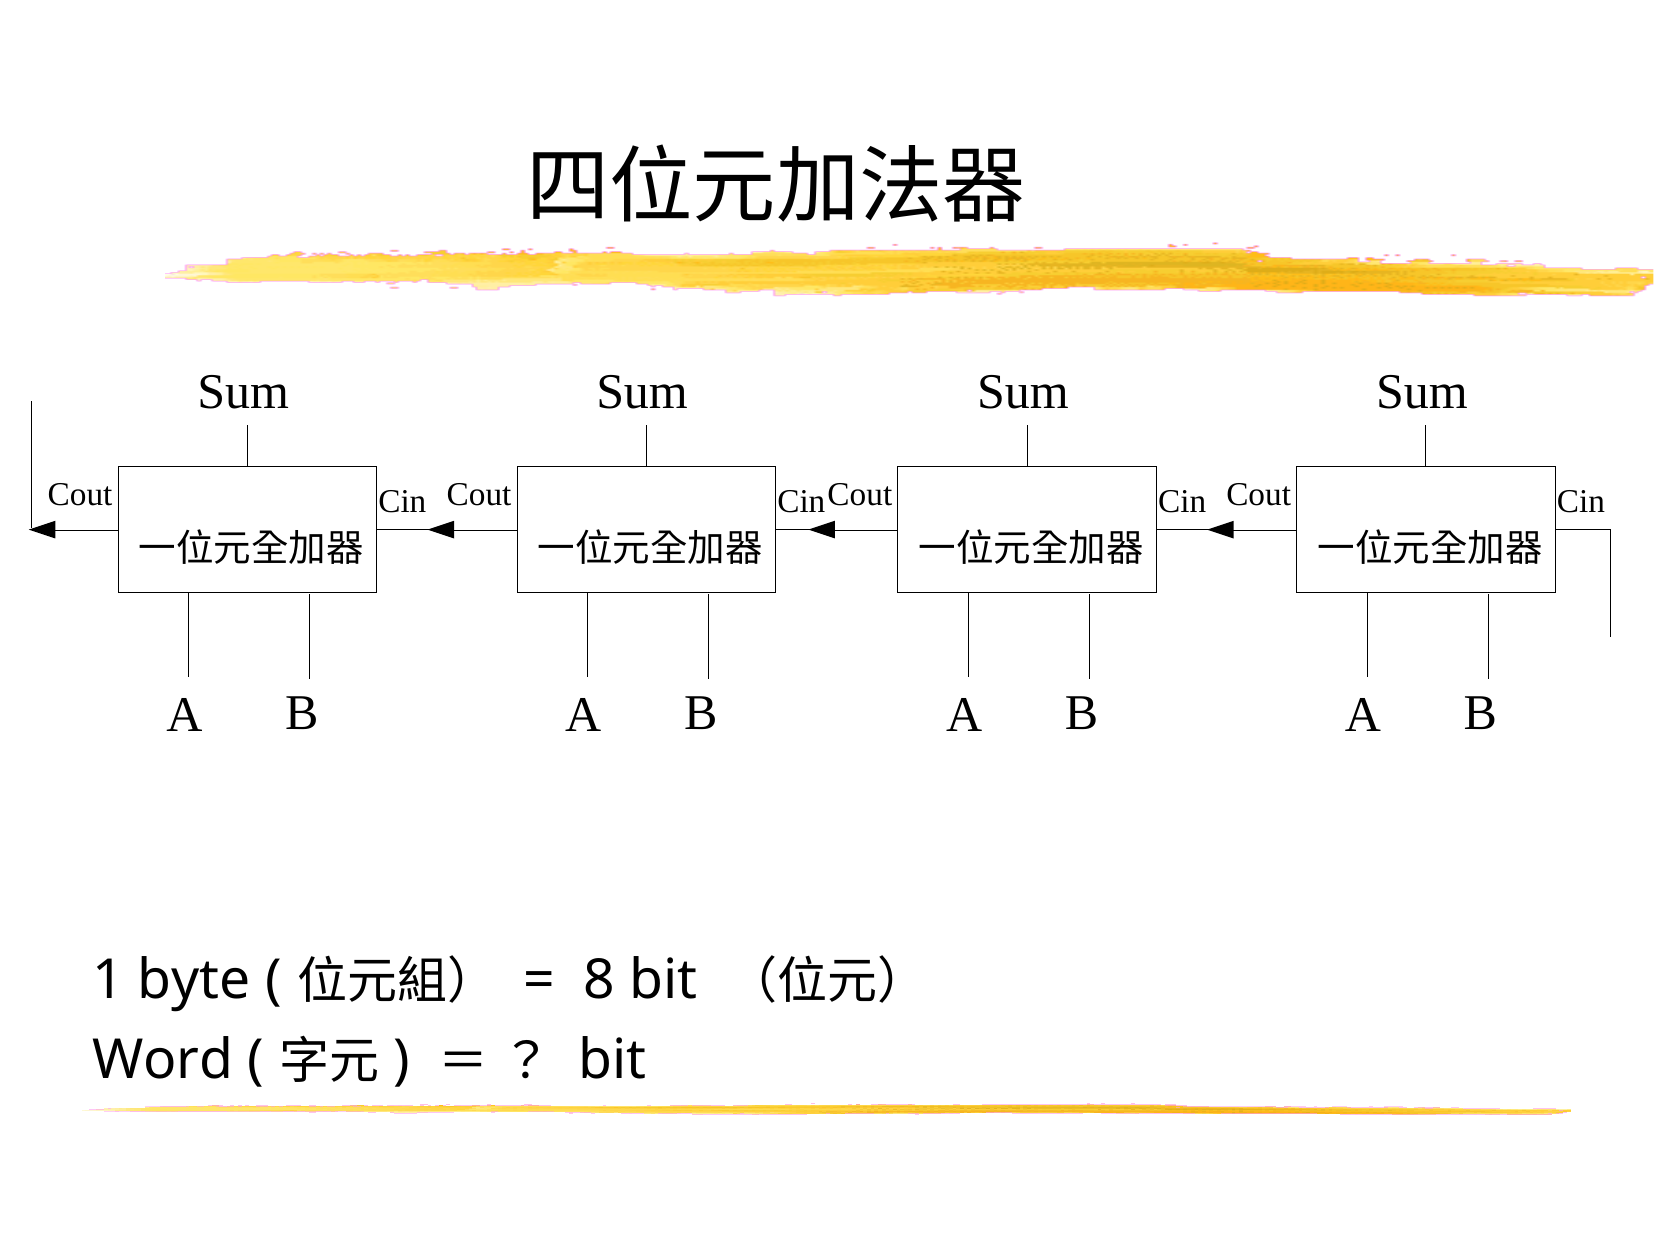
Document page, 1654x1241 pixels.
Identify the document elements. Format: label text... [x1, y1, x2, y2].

text_box Sum [977, 360, 1079, 423]
text_box Sum [197, 360, 299, 423]
text_box Cout [446, 473, 519, 521]
text_box 一位元全加器 [537, 515, 838, 553]
text_box A [946, 683, 986, 746]
text_box 一位元全加器 [1317, 515, 1618, 553]
text_box B [1064, 682, 1102, 744]
text_box B [285, 682, 322, 744]
picture [165, 237, 1654, 308]
text_box 一位元全加器 [138, 514, 440, 553]
text_box Cout [47, 473, 120, 521]
text_box Cin [1556, 480, 1610, 523]
title 四位元加法器 [73, 25, 1479, 249]
text_box Sum [596, 360, 698, 423]
text_box 1 byte (位元組） = 8 bit （位元） Word (字元) ＝ ？ bit [77, 927, 1048, 1077]
text_box B [1463, 682, 1501, 744]
text_box A [166, 683, 207, 746]
text_box A [565, 683, 606, 746]
text_box Sum [1375, 360, 1477, 423]
text_box Cout [827, 473, 900, 521]
text_box Cin [378, 480, 432, 522]
picture [82, 1102, 1571, 1117]
text_box 一位元全加器 [918, 514, 1219, 553]
text_box Cin [1158, 480, 1212, 522]
text_box Cin [777, 480, 831, 523]
text_box Cout [1226, 473, 1299, 521]
text_box B [684, 682, 721, 744]
text_box A [1344, 683, 1385, 746]
